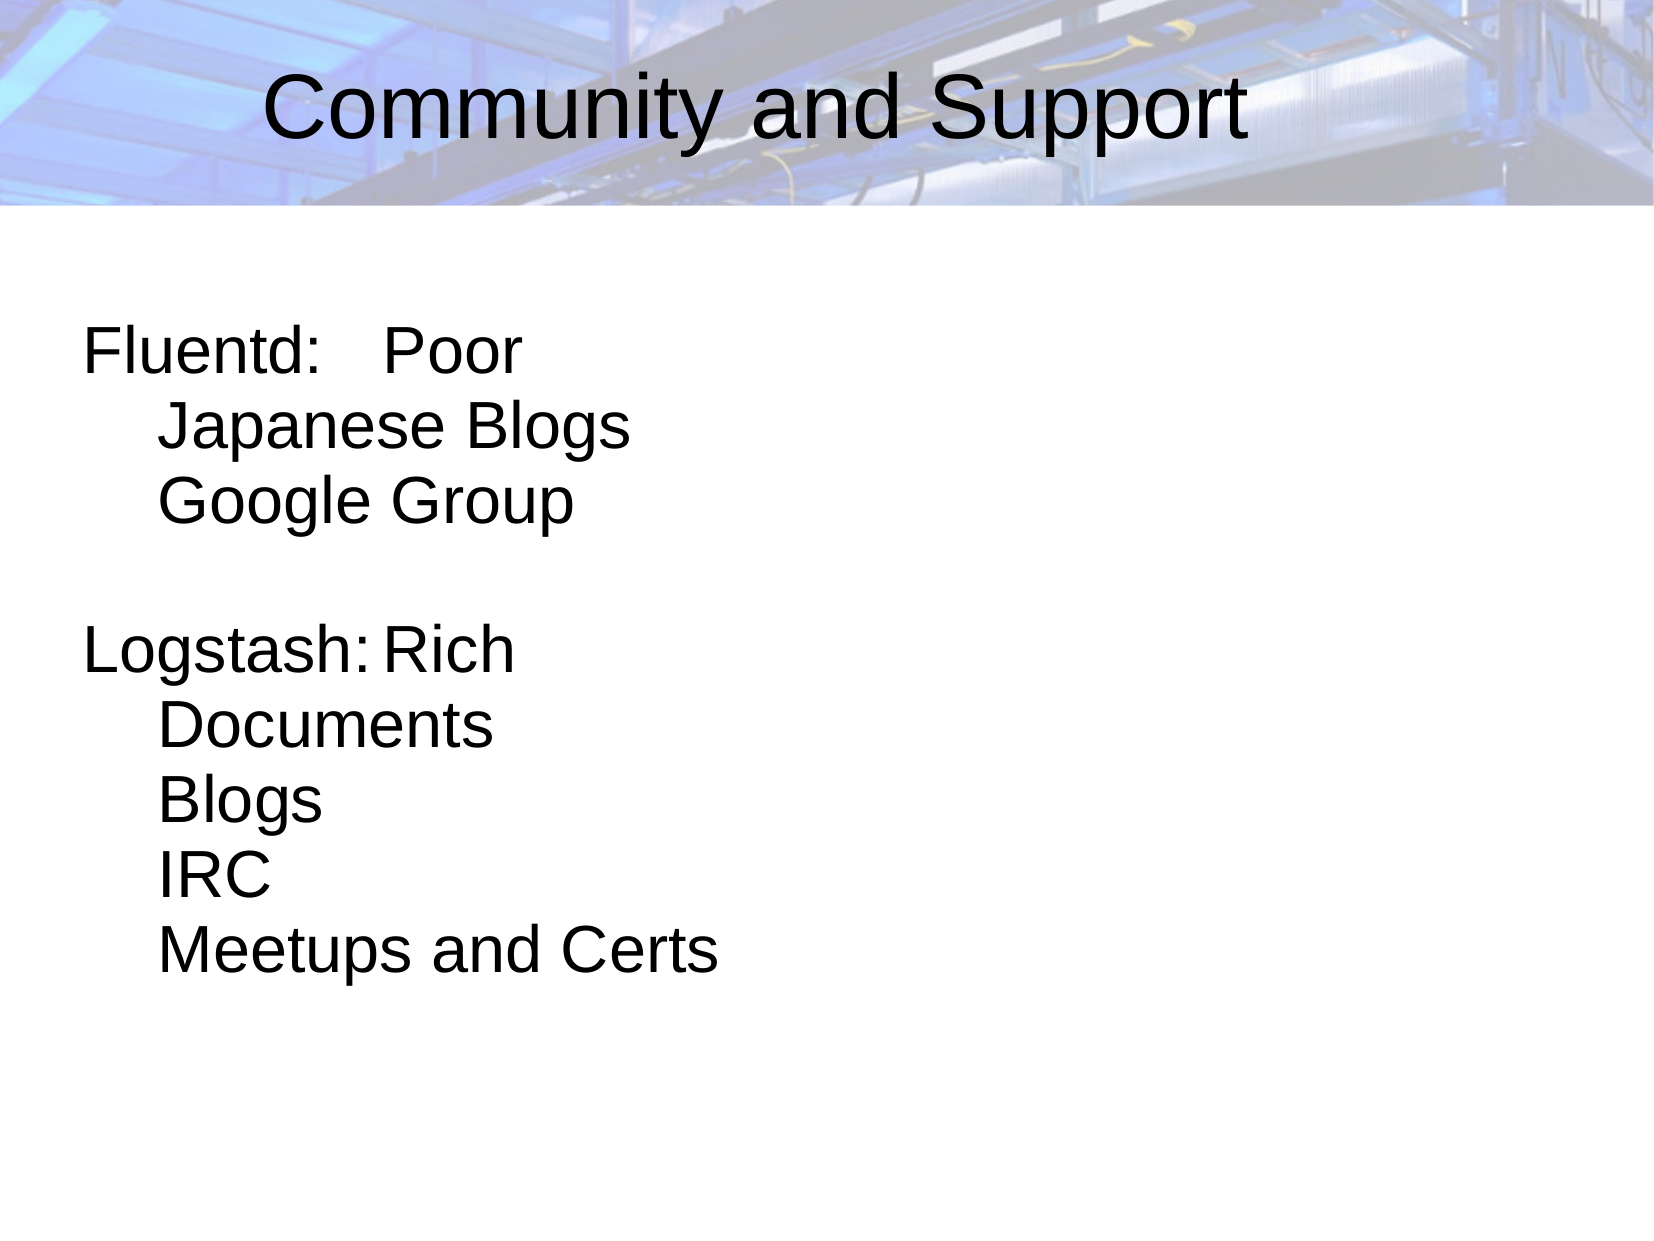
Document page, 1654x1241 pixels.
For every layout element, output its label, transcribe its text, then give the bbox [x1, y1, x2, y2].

subtitle Fluentd: Poor Japanese Blogs Google Group Logstash: Rich Documents Blogs IRC Meetups and Certs [82, 290, 1538, 1010]
title Community and Support [11, 2, 1501, 211]
picture [0, 0, 1654, 1241]
